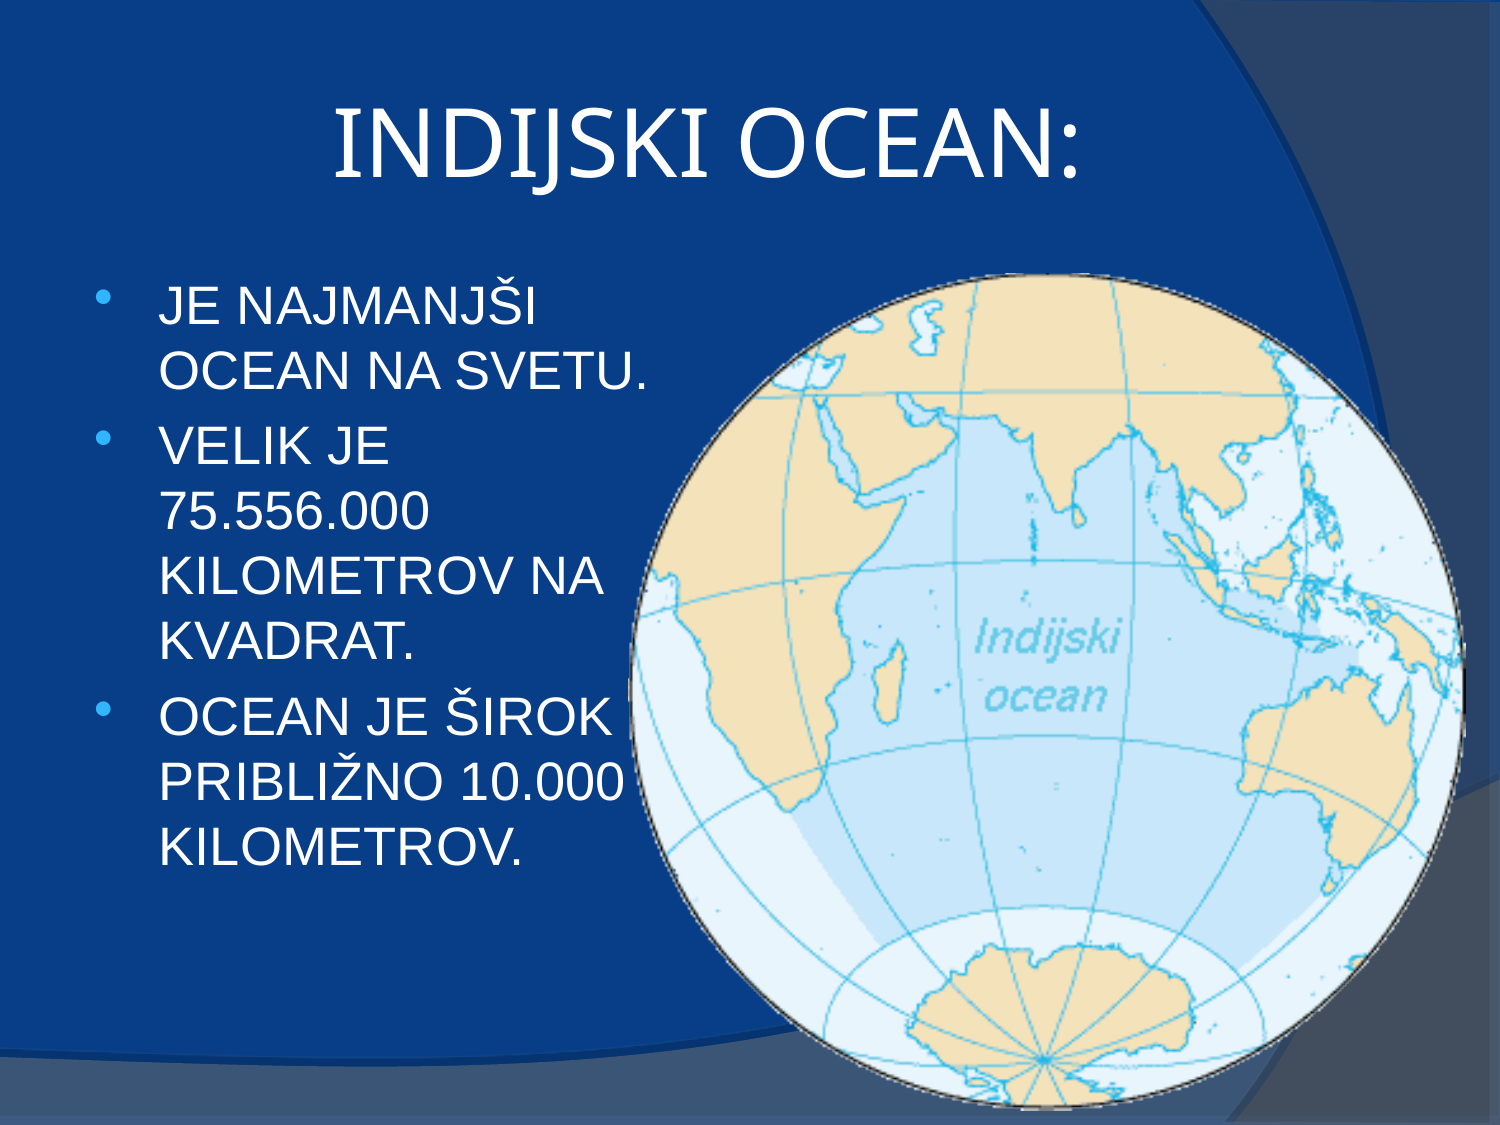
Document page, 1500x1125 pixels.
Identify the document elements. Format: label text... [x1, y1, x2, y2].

title INDIJSKI OCEAN: [75, 45, 1300, 233]
list JE NAJMANJŠI OCEAN NA SVETU. VELIK JE 75.556.000 KILOMETROV NA KVADRAT. OCEAN JE ŠIROK PRIBLIŽNO 10.000 KILOMETROV. [75, 262, 628, 1005]
picture [628, 173, 1466, 1125]
